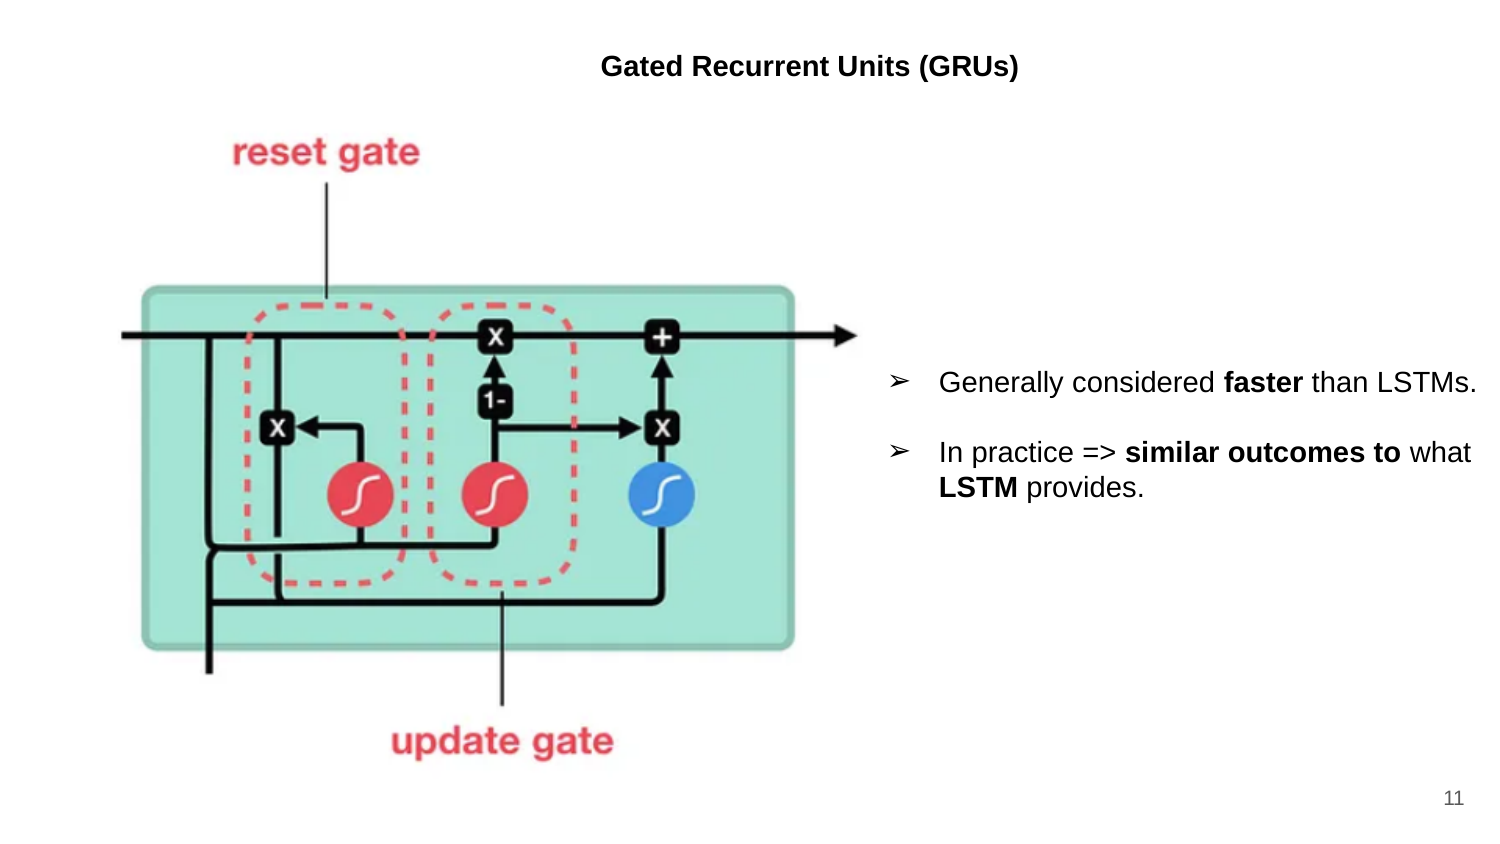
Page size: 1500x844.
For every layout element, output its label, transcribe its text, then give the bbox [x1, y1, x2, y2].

text_box Gated Recurrent Units (GRUs) [585, 32, 1058, 102]
picture [98, 118, 897, 791]
slide_number <number> [1389, 764, 1480, 830]
text_box Generally considered faster than LSTMs. In practice => similar outcomes to what LSTM provides. [848, 348, 1494, 604]
